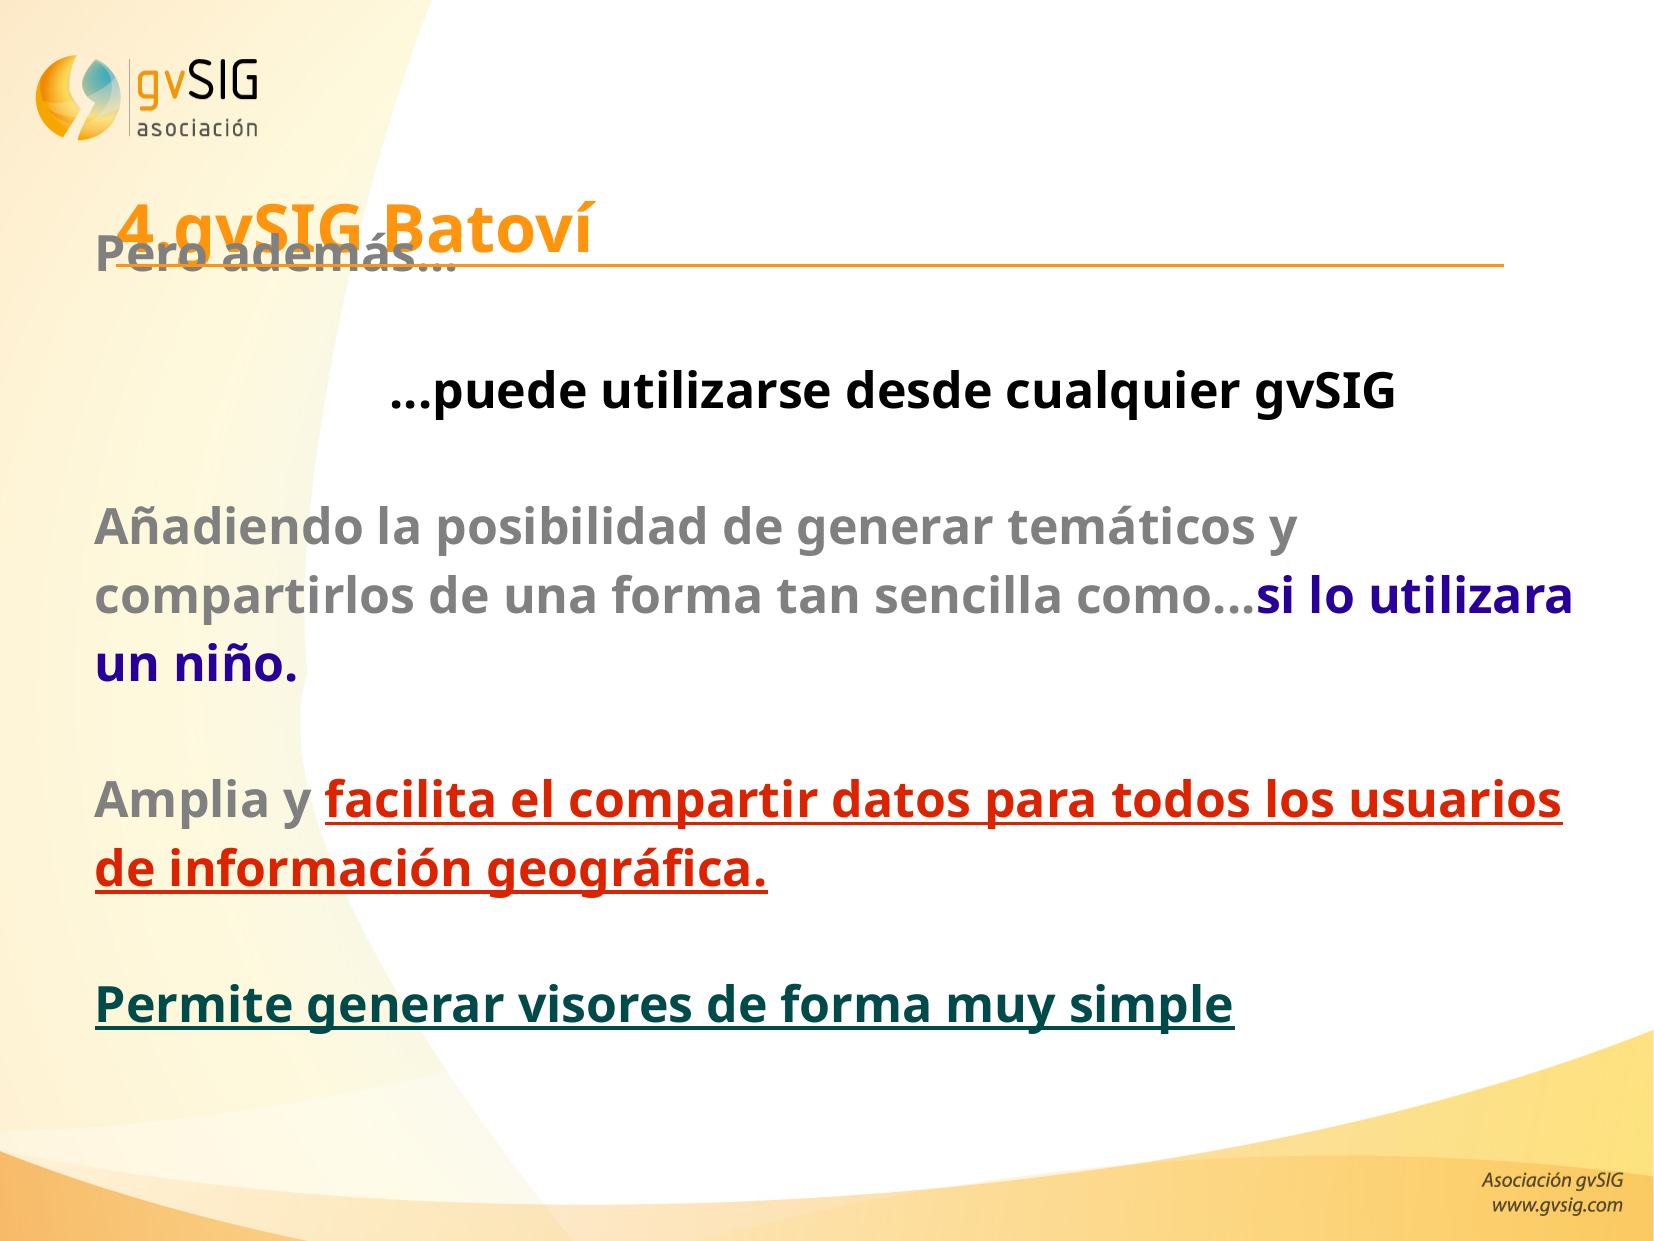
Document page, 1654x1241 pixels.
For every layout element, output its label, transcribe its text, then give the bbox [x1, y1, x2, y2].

picture [0, 0, 1654, 1241]
title 4.gvSIG Batoví [116, 177, 1605, 276]
title Pero además... ...puede utilizarse desde cualquier gvSIG Añadiendo la posibilidad de generar temáticos y compartirlos de una forma tan sencilla como...si lo utilizara un niño. Amplia y facilita el compartir datos para todos los usuarios de información geográfica. Permite generar visores de forma muy simple [94, 276, 1609, 979]
